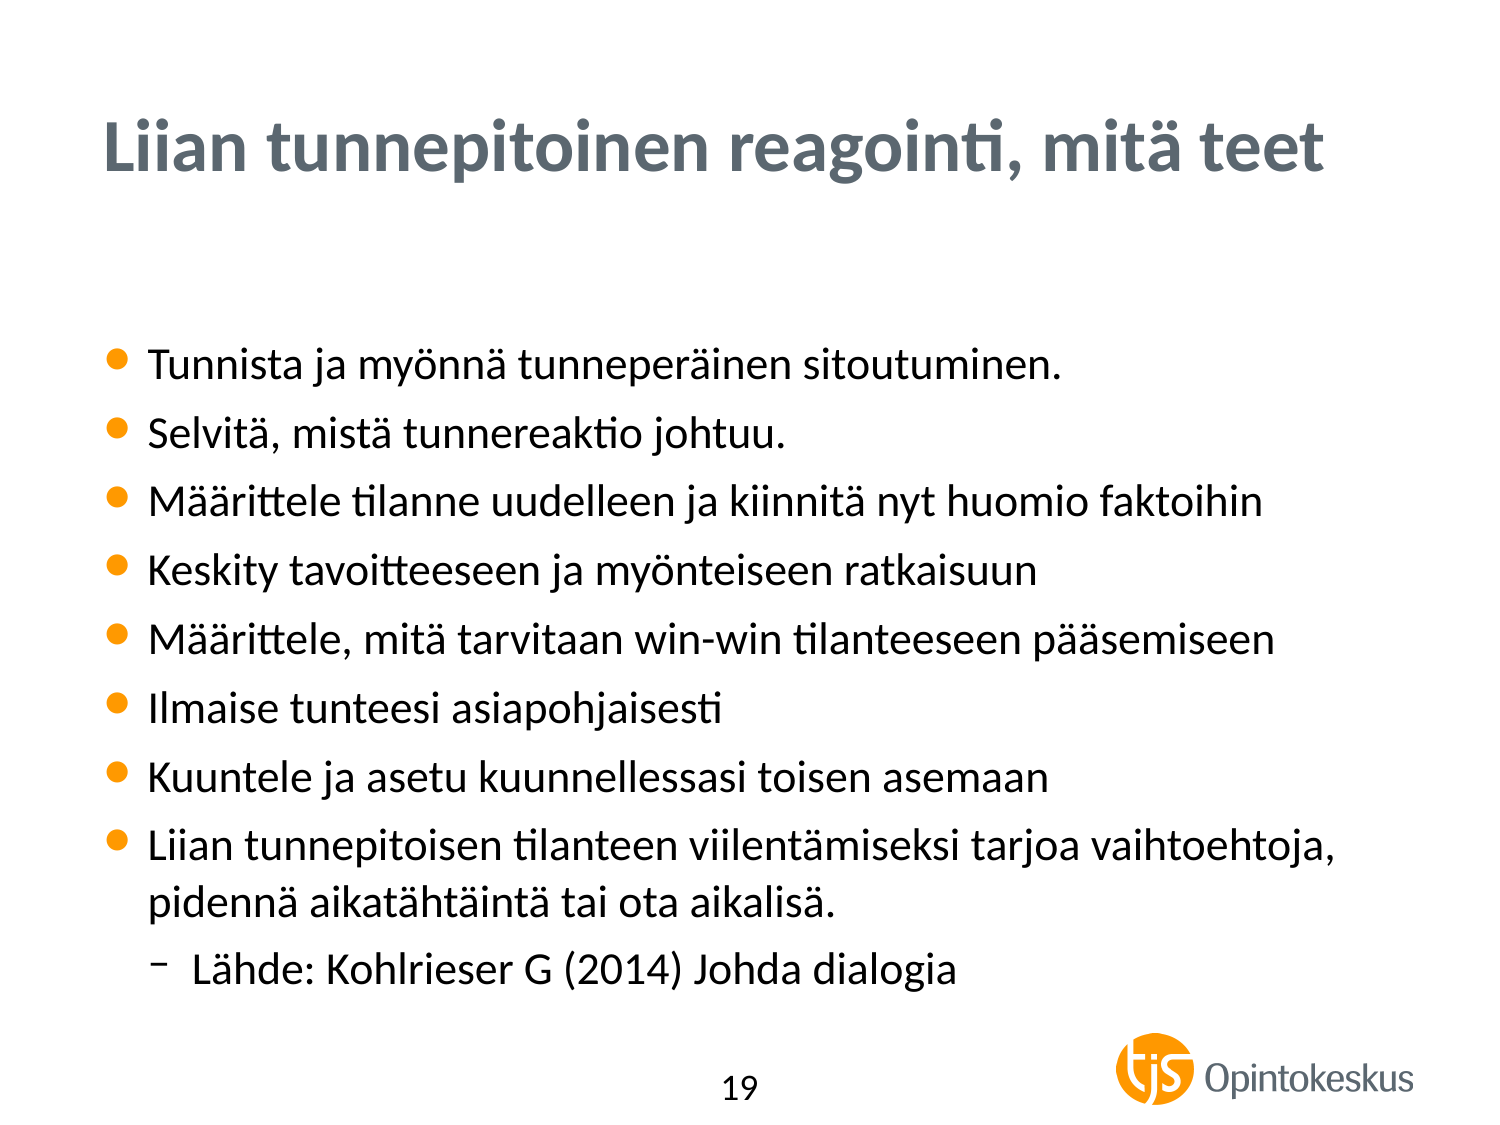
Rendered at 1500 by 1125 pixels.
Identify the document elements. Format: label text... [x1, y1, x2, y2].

list Tunnista ja myönnä tunneperäinen sitoutuminen. Selvitä, mistä tunnereaktio johtuu. Määrittele tilanne uudelleen ja kiinnitä nyt huomio faktoihin Keskity tavoitteeseen ja myönteiseen ratkaisuun Määrittele, mitä tarvitaan win-win tilanteeseen pääsemiseen Ilmaise tunteesi asiapohjaisesti Kuuntele ja asetu kuunnellessasi toisen asemaan Liian tunnepitoisen tilanteen viilentämiseksi tarjoa vaihtoehtoja, pidennä aikatähtäintä tai ota aikalisä. Lähde: Kohlrieser G (2014) Johda dialogia [88, 324, 1412, 1004]
picture [1116, 1033, 1413, 1105]
slide_number <numero> [705, 1055, 795, 1098]
title Liian tunnepitoinen reagointi, mitä teet [88, 88, 1412, 266]
